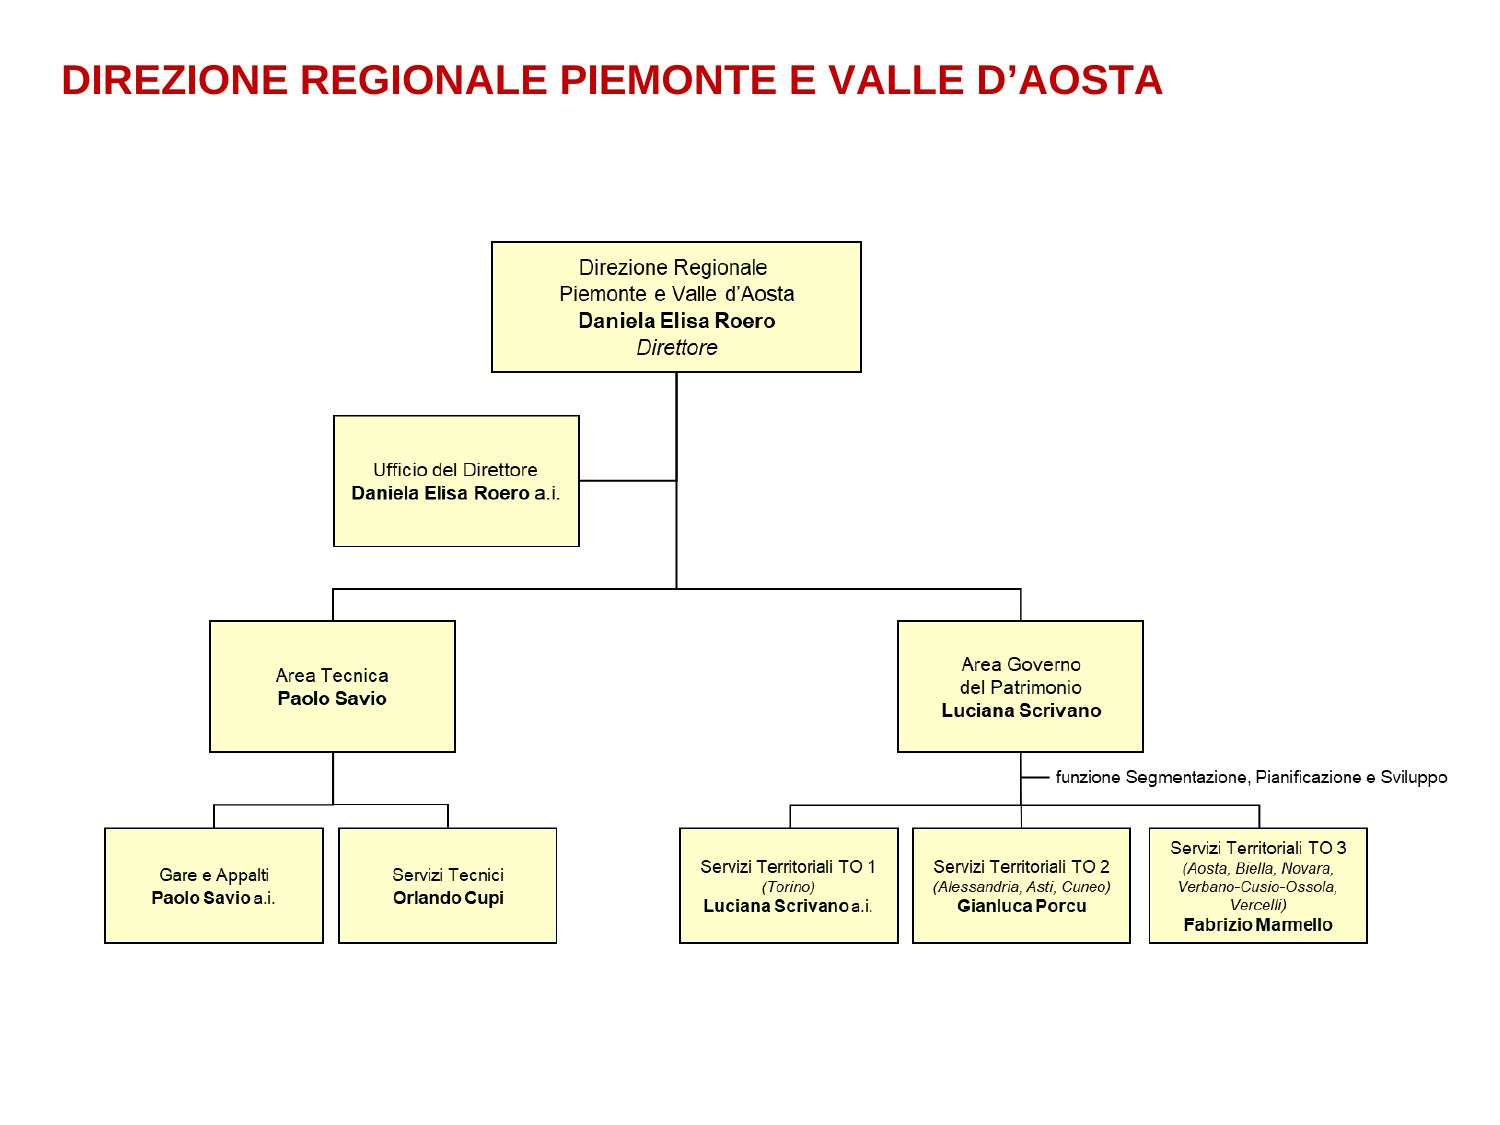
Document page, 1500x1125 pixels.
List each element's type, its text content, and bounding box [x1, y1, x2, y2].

text_box DIREZIONE REGIONALE PIEMONTE E VALLE D’AOSTA [46, 45, 1387, 128]
picture [104, 241, 1463, 945]
